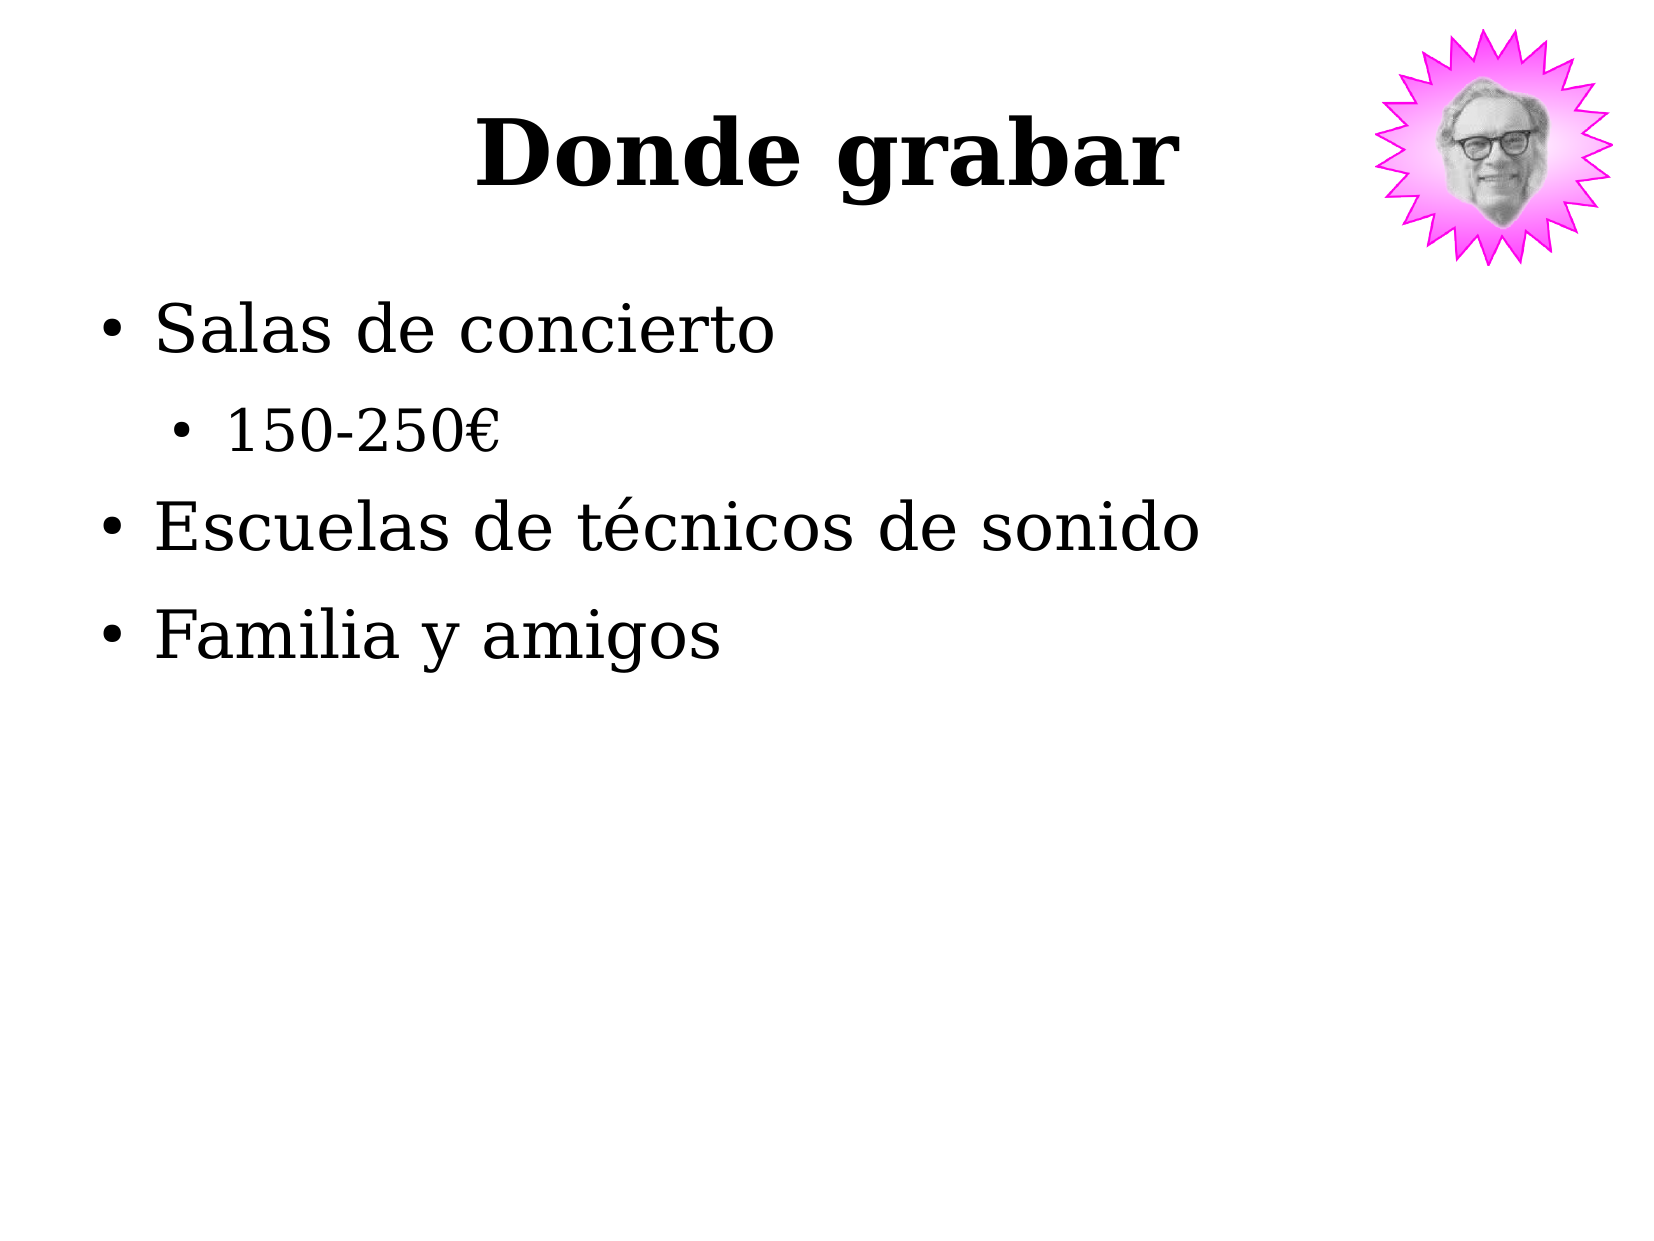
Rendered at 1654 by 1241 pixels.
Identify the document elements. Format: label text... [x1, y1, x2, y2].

picture [1375, 29, 1613, 266]
list Salas de concierto 150-250€ Escuelas de técnicos de sonido Familia y amigos [82, 290, 1571, 1109]
title Donde grabar [82, 49, 1375, 257]
